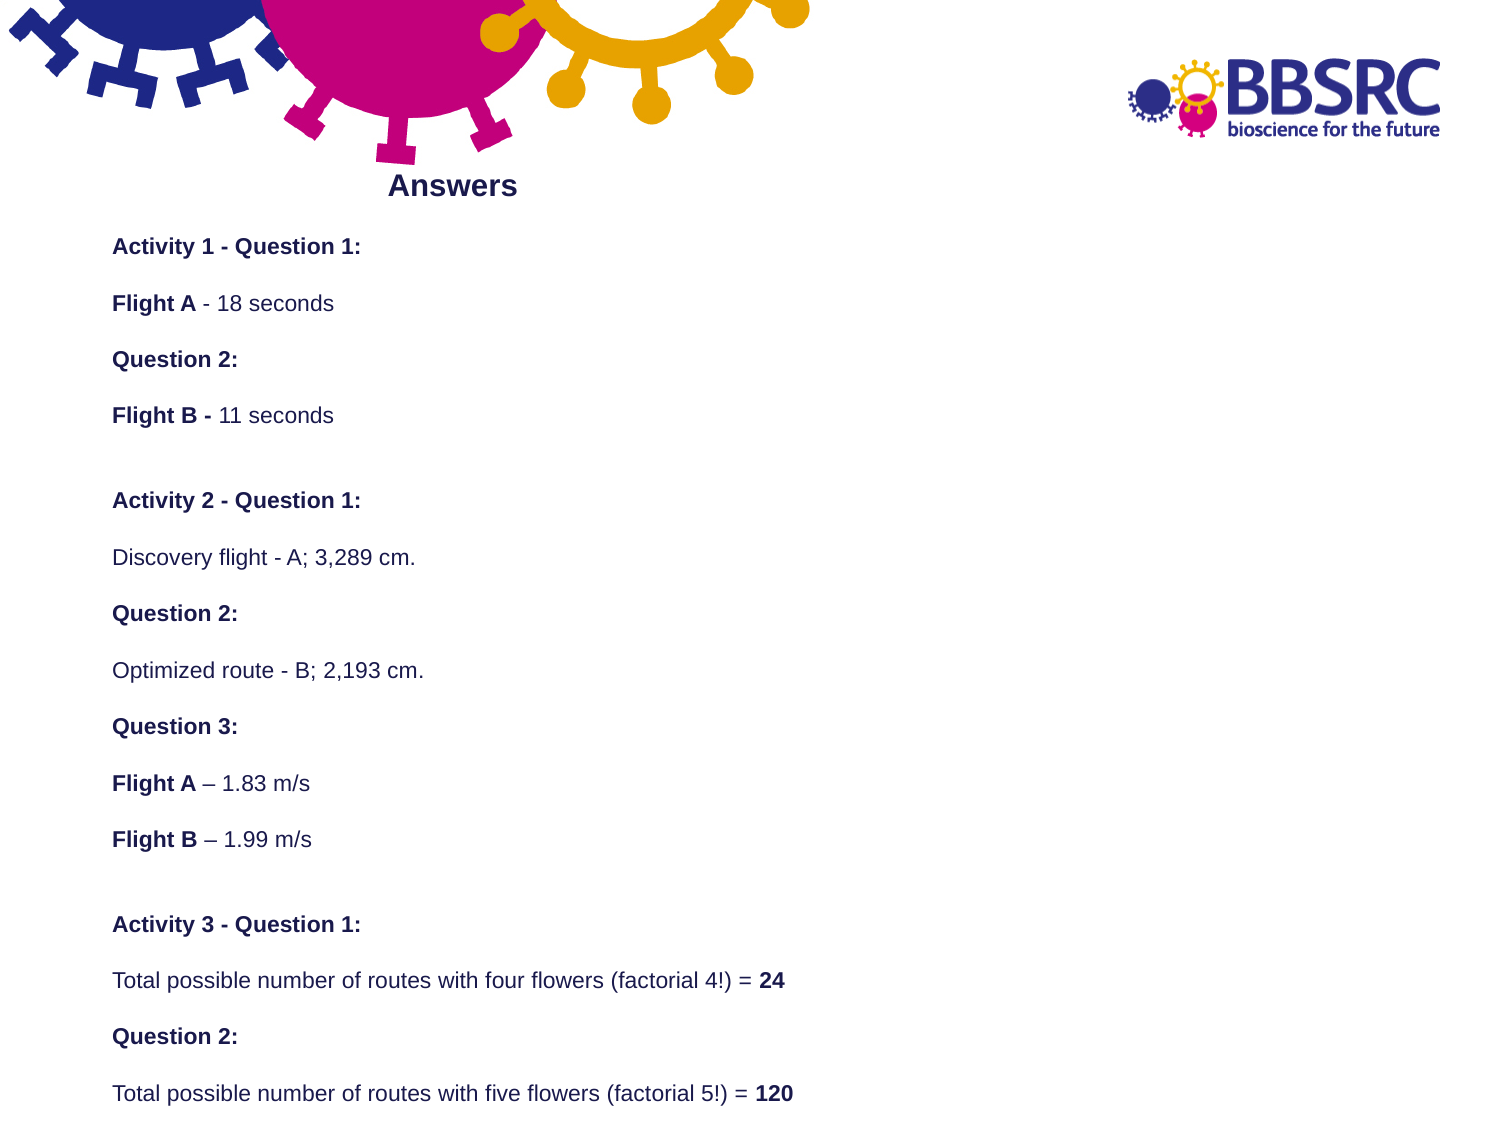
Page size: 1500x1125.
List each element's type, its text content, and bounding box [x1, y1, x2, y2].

list Answers Activity 1 - Question 1: Flight A - 18 seconds Question 2: Flight B - 11 seconds Activity 2 - Question 1: Discovery flight - A; 3,289 cm. Question 2: Optimized route - B; 2,193 cm. Question 3: Flight A – 1.83 m/s Flight B – 1.99 m/s Activity 3 - Question 1: Total possible number of routes with four flowers (factorial 4!) = 24 Question 2: Total possible number of routes with five flowers (factorial 5!) = 120 [112, 172, 1377, 1106]
